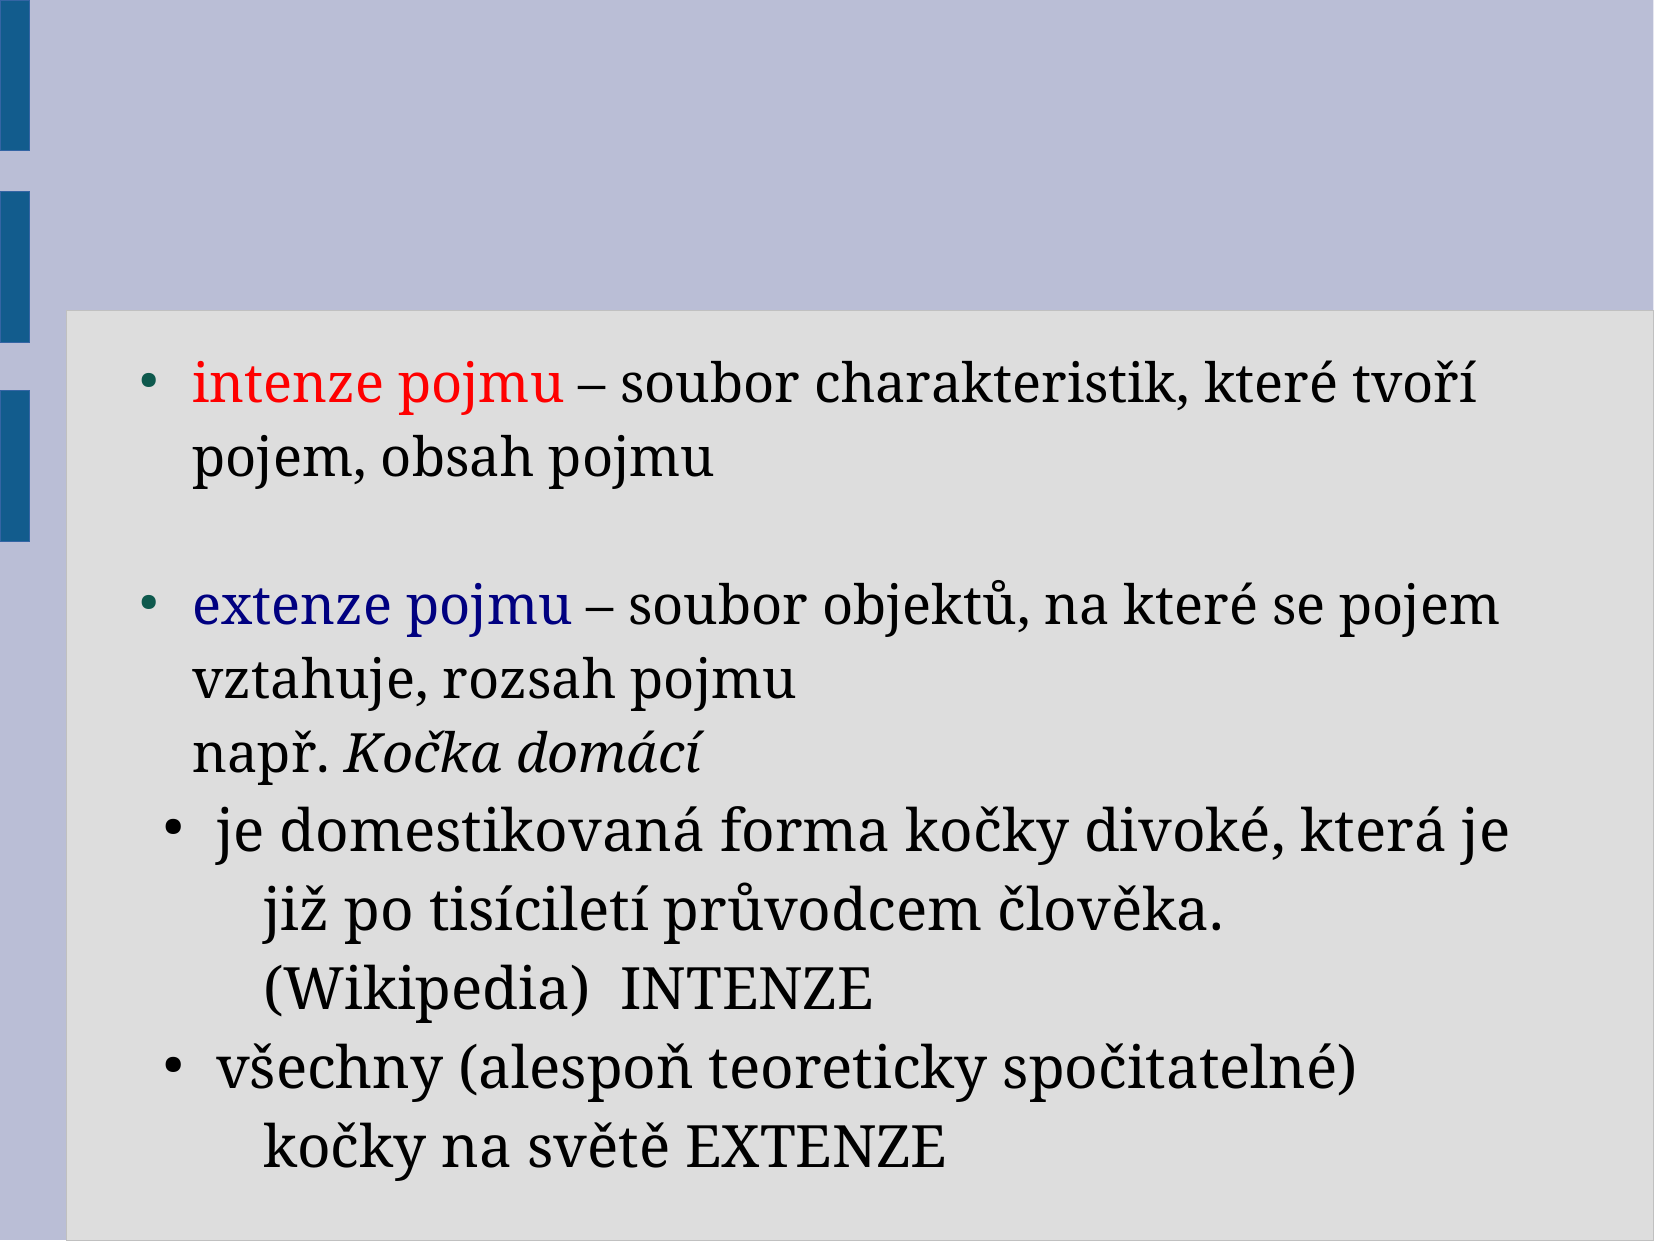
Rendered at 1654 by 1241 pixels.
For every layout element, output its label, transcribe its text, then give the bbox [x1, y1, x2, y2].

list intenze pojmu – soubor charakteristik, které tvoří pojem, obsah pojmu extenze pojmu – soubor objektů, na které se pojem vztahuje, rozsah pojmu např. Kočka domácí je domestikovaná forma kočky divoké, která je již po tisíciletí průvodcem člověka. (Wikipedia) INTENZE všechny (alespoň teoreticky spočitatelné) kočky na světě EXTENZE [121, 344, 1534, 1112]
